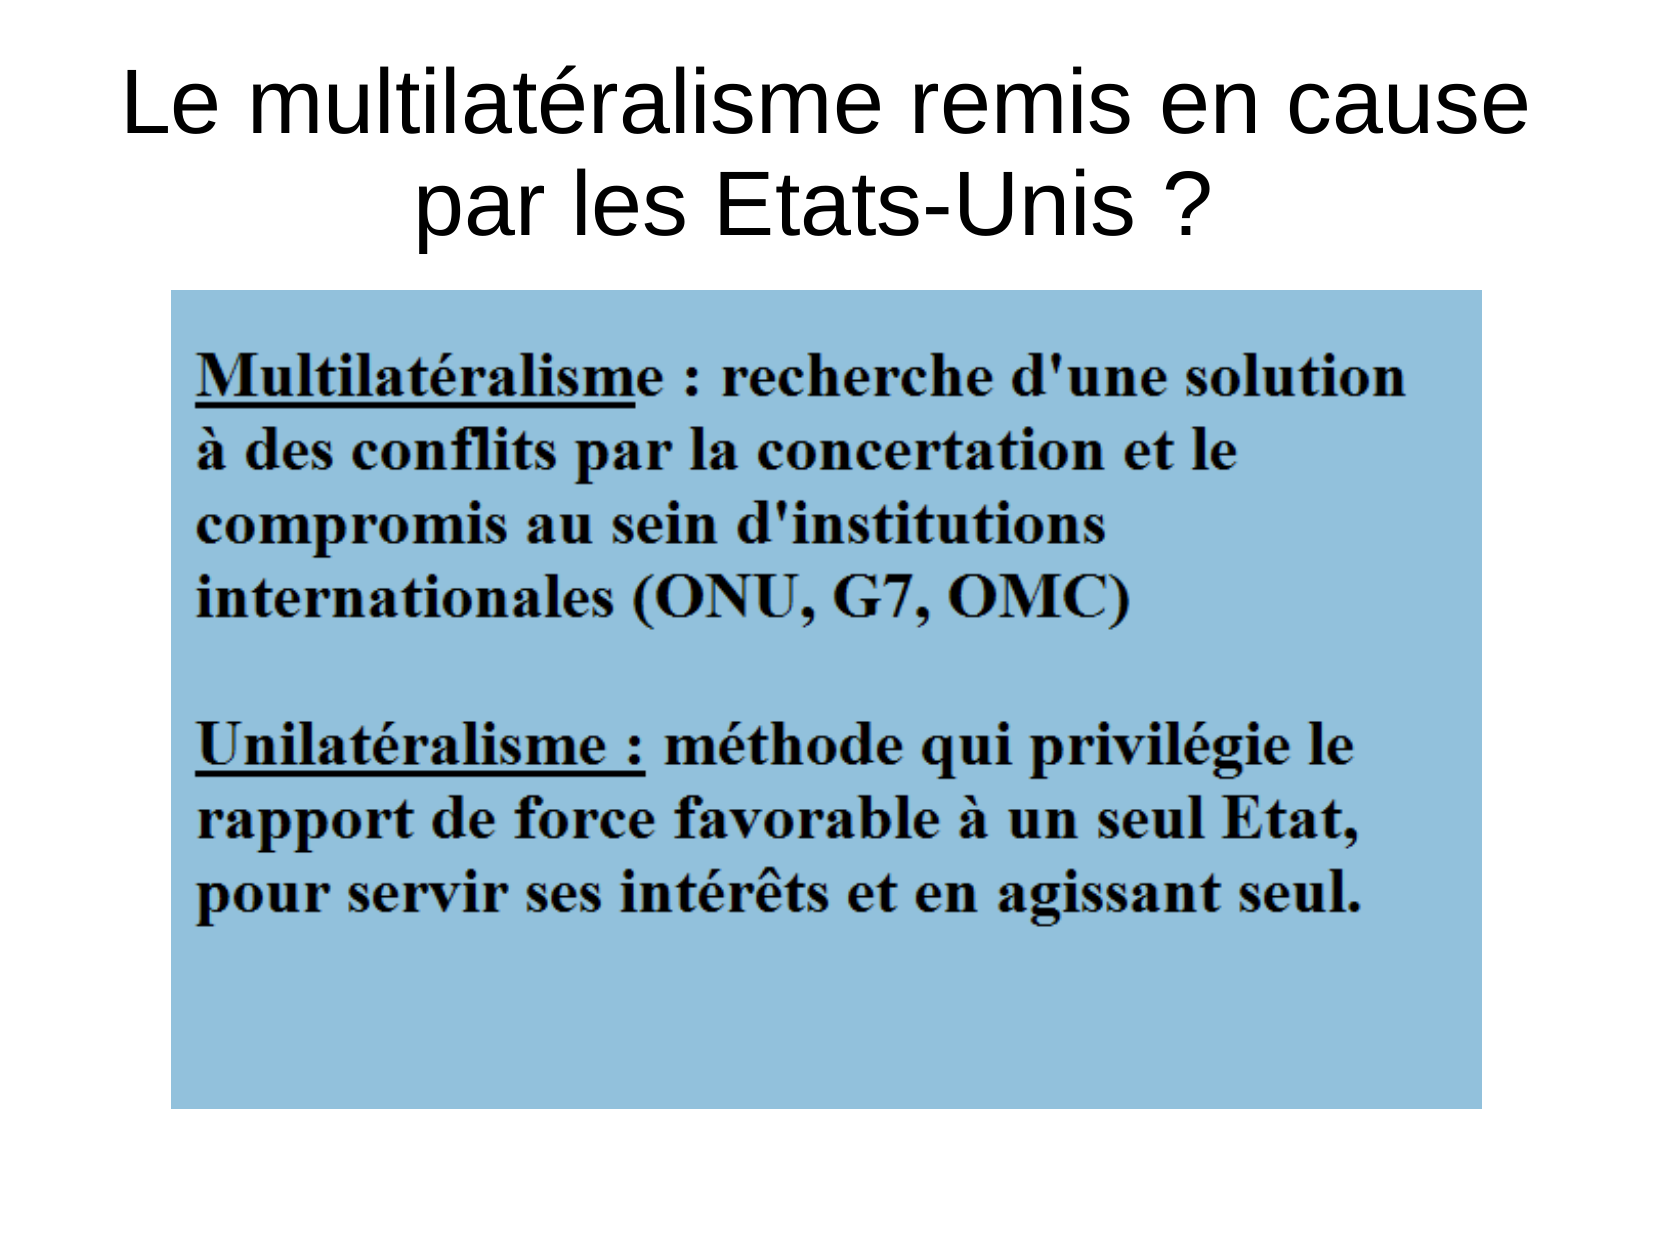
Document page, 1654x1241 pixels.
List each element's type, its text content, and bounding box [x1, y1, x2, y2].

picture [171, 290, 1482, 1109]
title Le multilatéralisme remis en cause par les Etats-Unis ? [82, 49, 1571, 257]
